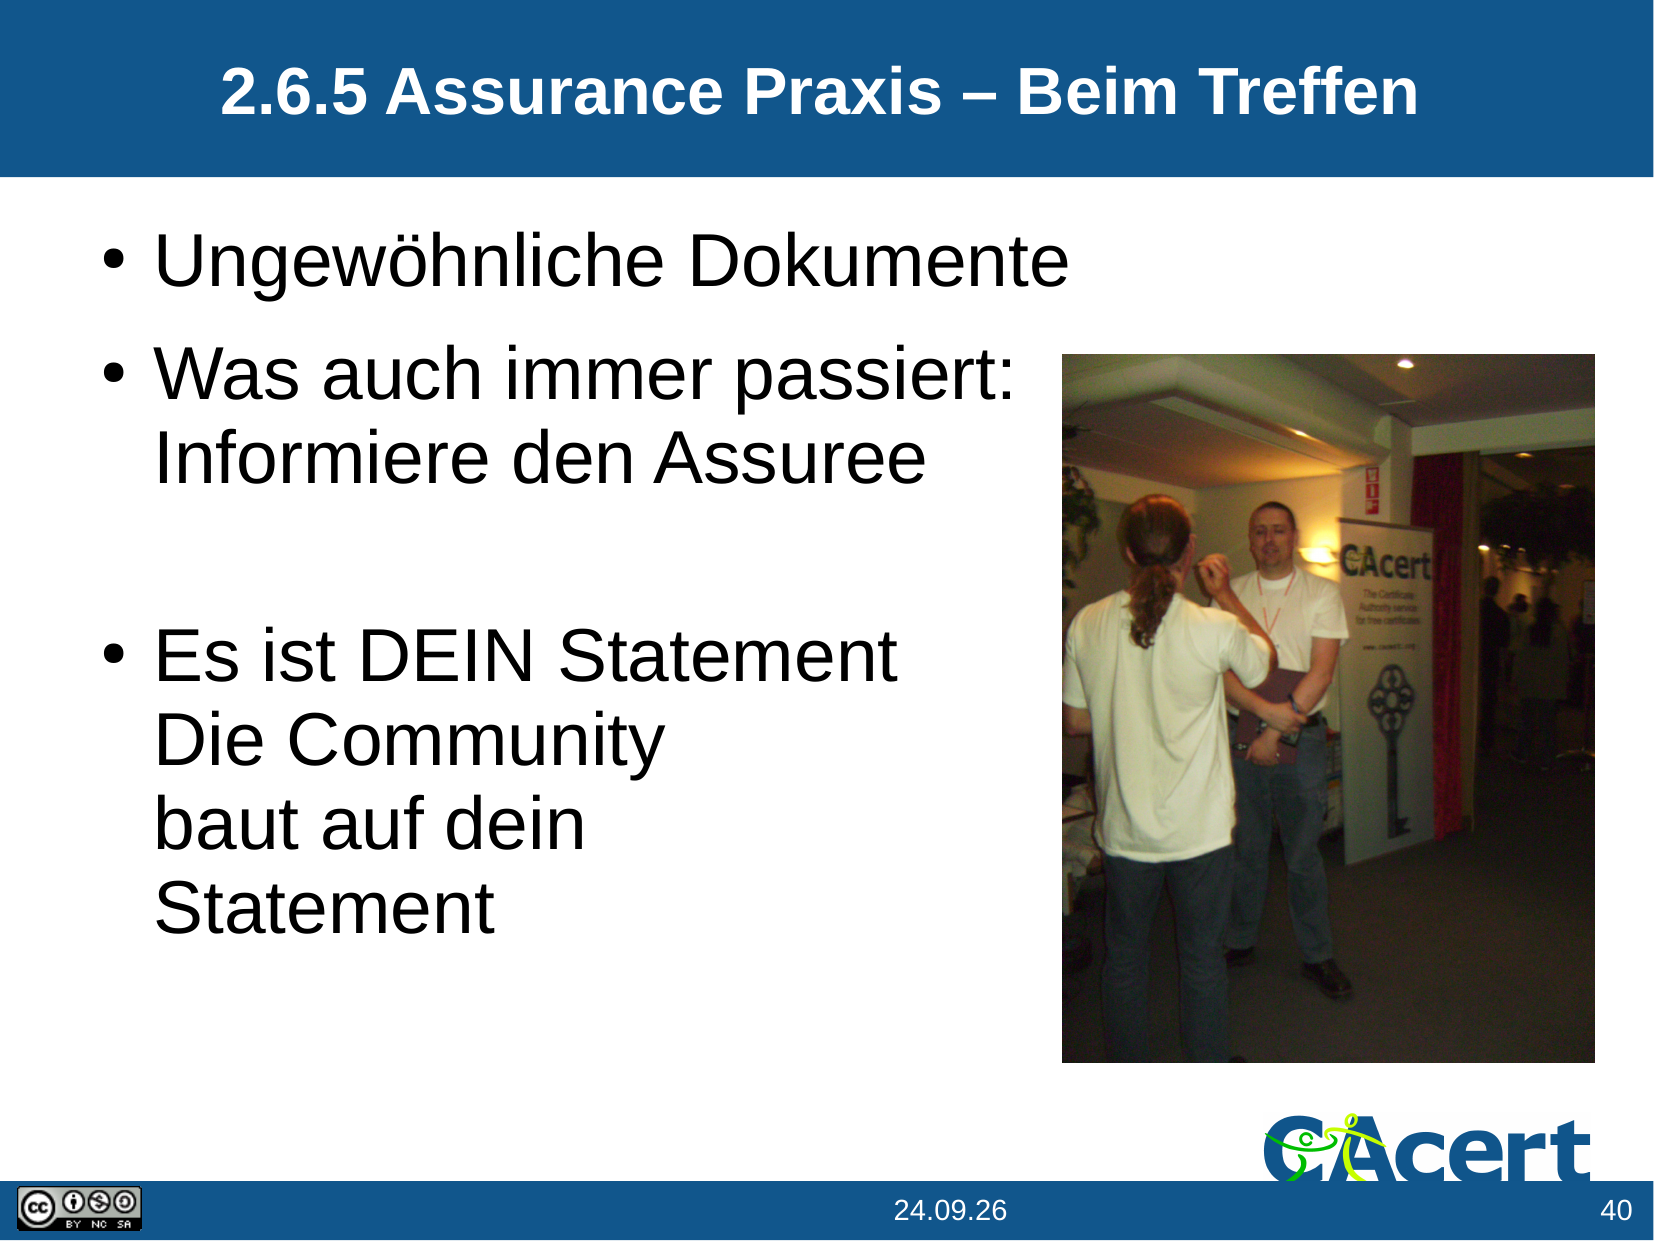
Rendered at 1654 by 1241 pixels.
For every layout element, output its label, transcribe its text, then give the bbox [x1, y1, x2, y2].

picture [17, 1186, 142, 1231]
title 2.6.5 Assurance Praxis – Beim Treffen [76, 17, 1565, 166]
picture [1062, 354, 1595, 1063]
picture [1263, 1112, 1591, 1181]
list Ungewöhnliche Dokumente Was auch immer passiert: Informiere den Assuree Es ist DEIN Statement Die Community baut auf dein Statement [82, 218, 1571, 1091]
